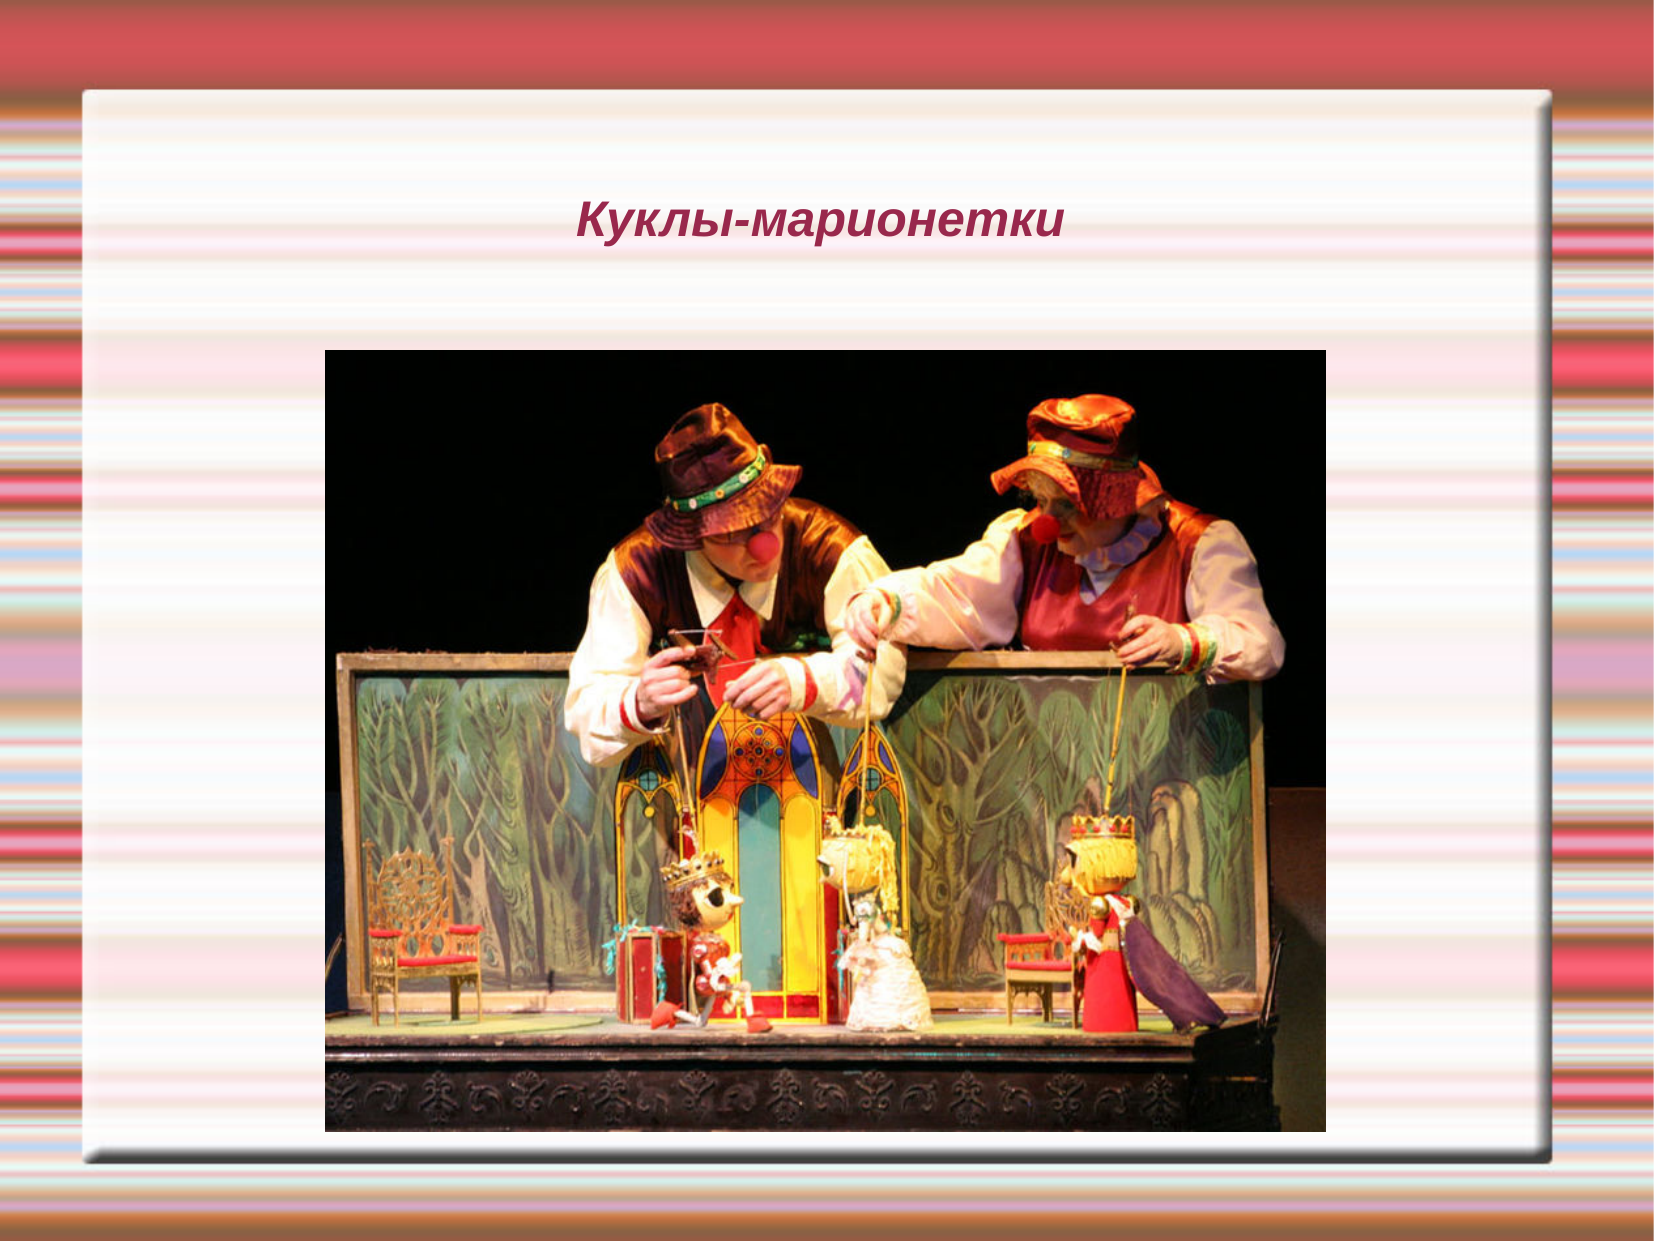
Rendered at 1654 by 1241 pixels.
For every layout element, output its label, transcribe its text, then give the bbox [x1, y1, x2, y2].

title Куклы-марионетки [121, 114, 1534, 322]
picture [0, 0, 1654, 1241]
